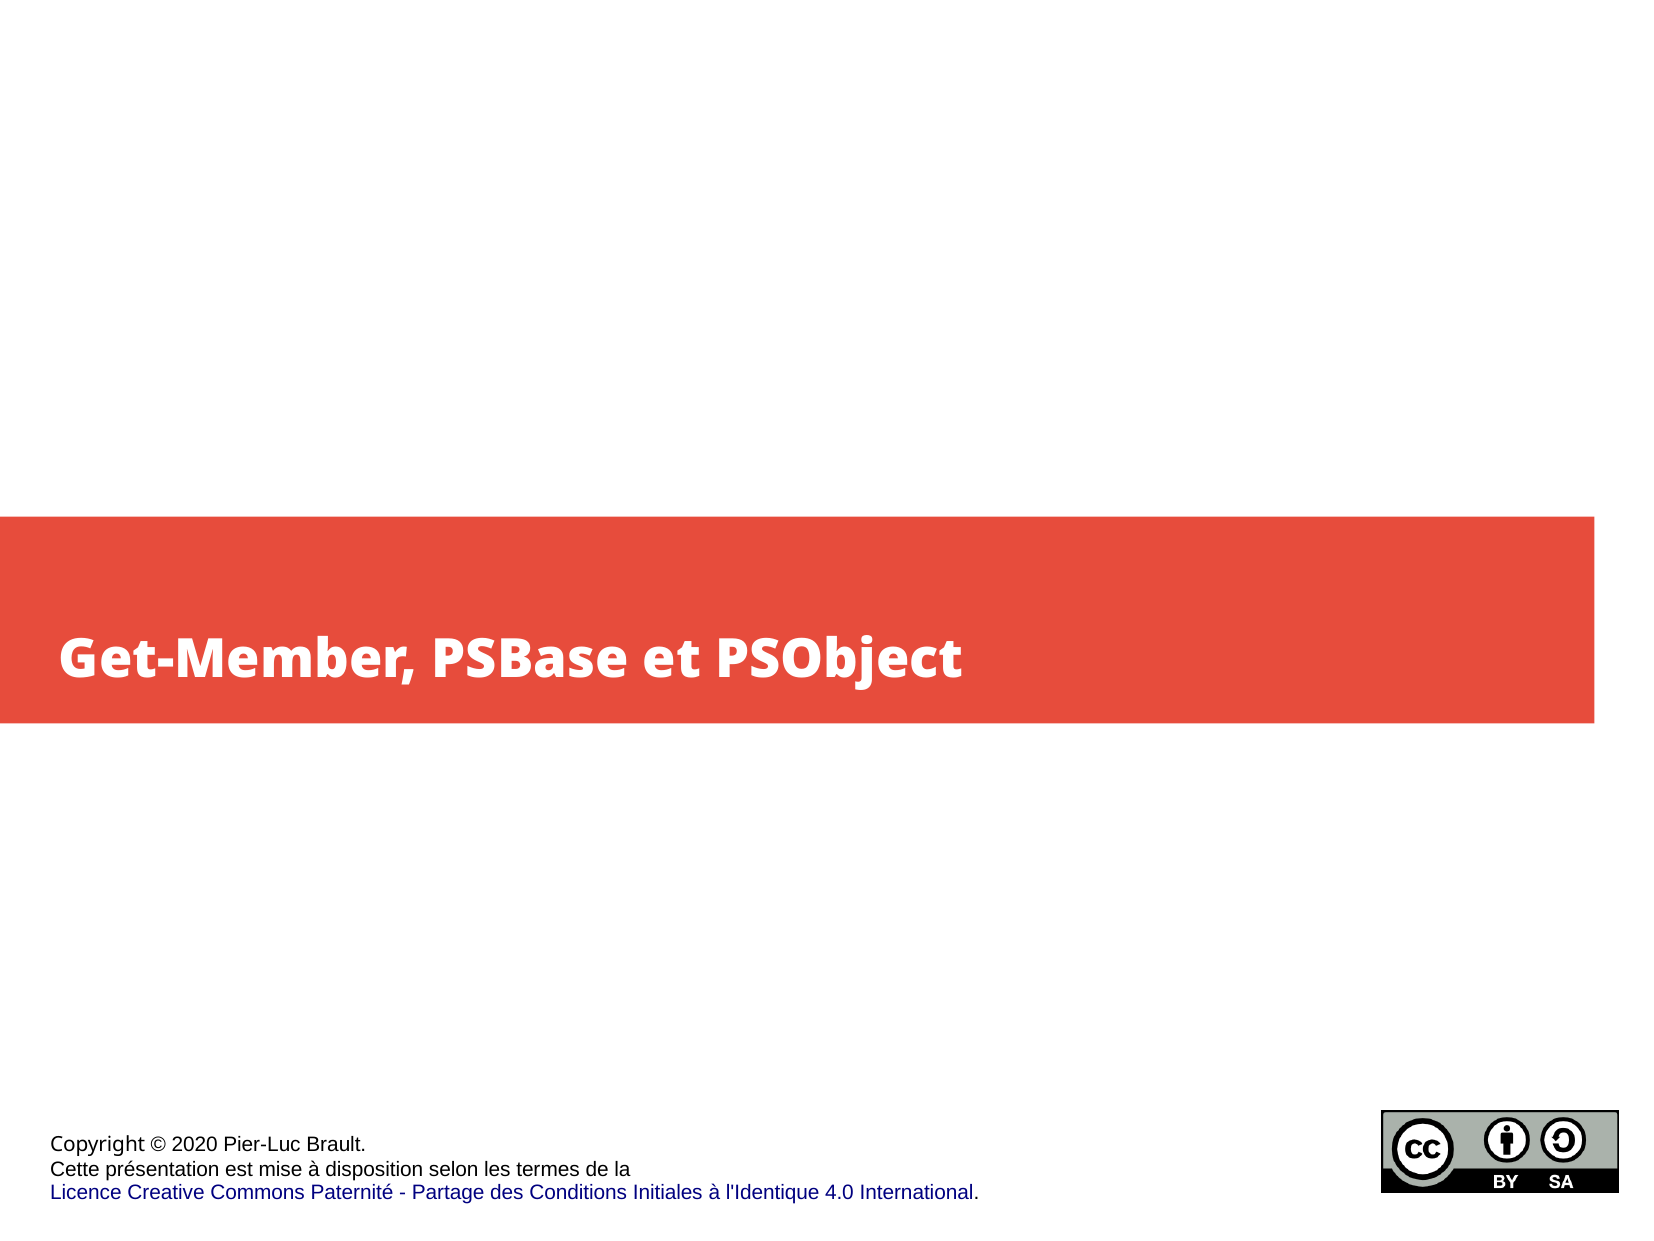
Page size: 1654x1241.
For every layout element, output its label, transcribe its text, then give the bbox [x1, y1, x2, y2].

title Get-Member, PSBase et PSObject [59, 546, 1595, 694]
text_box Copyright © 2020 Pier-Luc Brault. Cette présentation est mise à disposition selon les termes de la Licence Creative Commons Paternité - Partage des Conditions Initiales à l'Identique 4.0 International. [35, 1122, 1099, 1214]
picture [1381, 1110, 1619, 1193]
